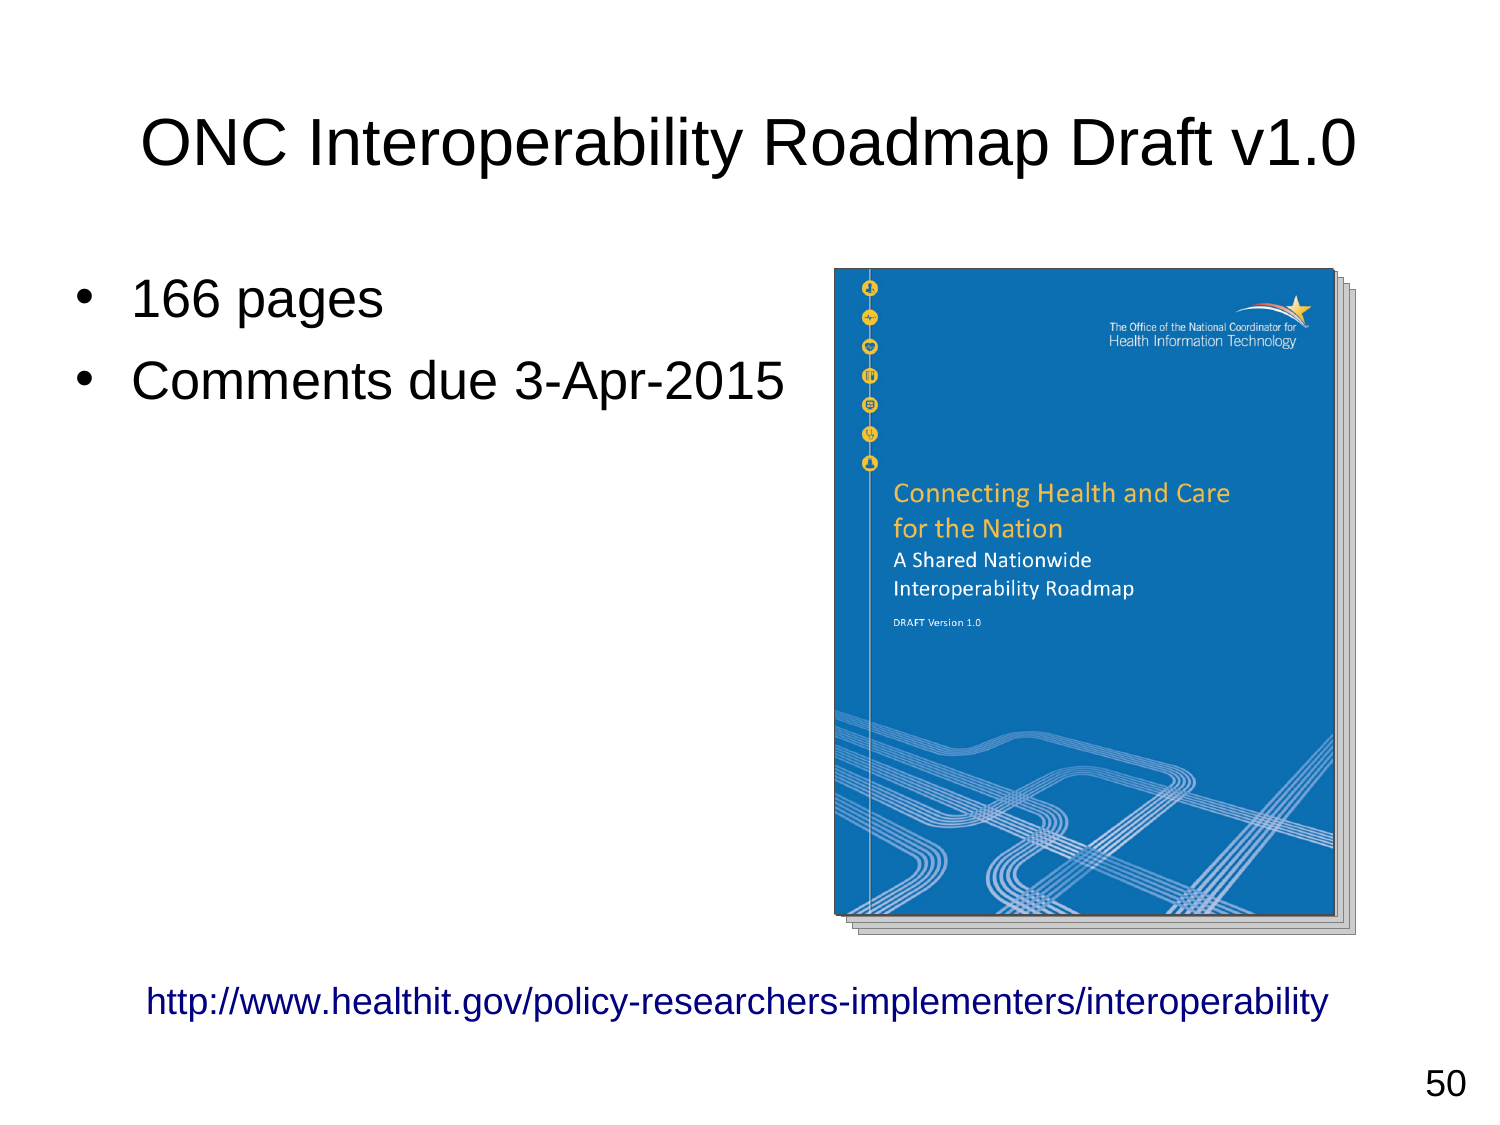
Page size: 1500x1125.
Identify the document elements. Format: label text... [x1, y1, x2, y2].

text_box [841, 271, 1356, 935]
text_box http://www.healthit.gov/policy-researchers-implementers/interoperability [131, 969, 1345, 1030]
list 166 pages Comments due 3-Apr-2015 [75, 263, 802, 916]
picture [834, 268, 1335, 916]
title ONC Interoperability Roadmap Draft v1.0 [75, 44, 1425, 233]
